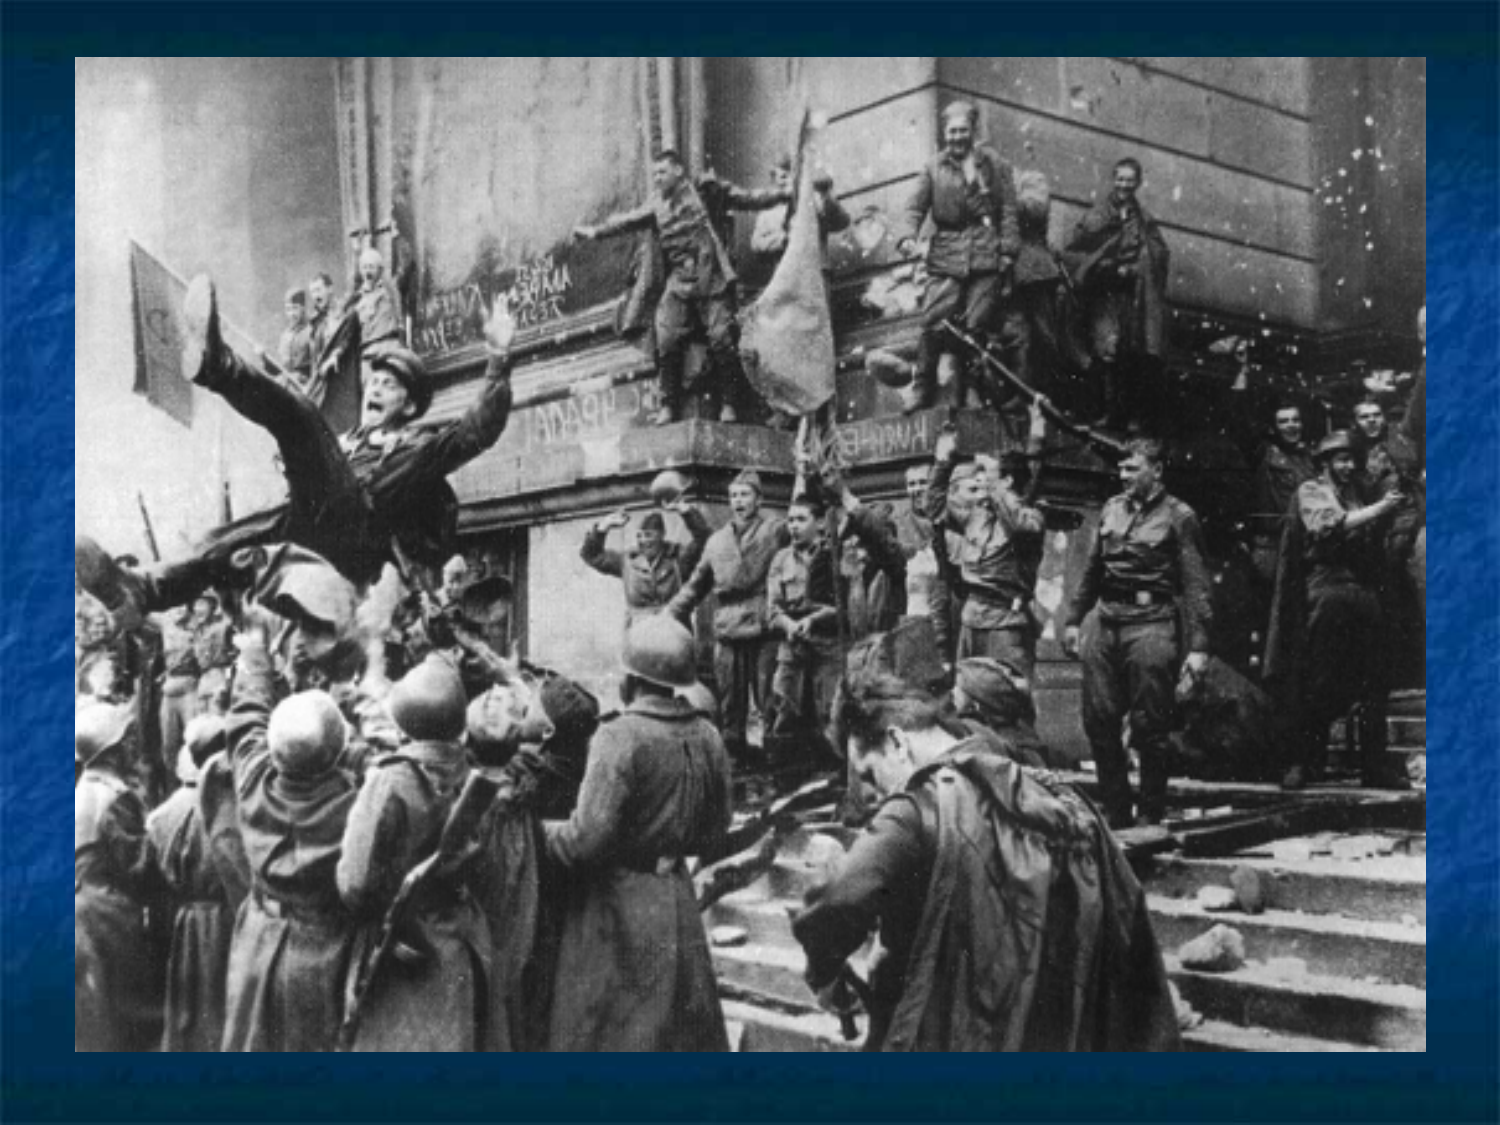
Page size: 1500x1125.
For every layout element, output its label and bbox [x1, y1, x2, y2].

picture [75, 57, 1426, 1052]
